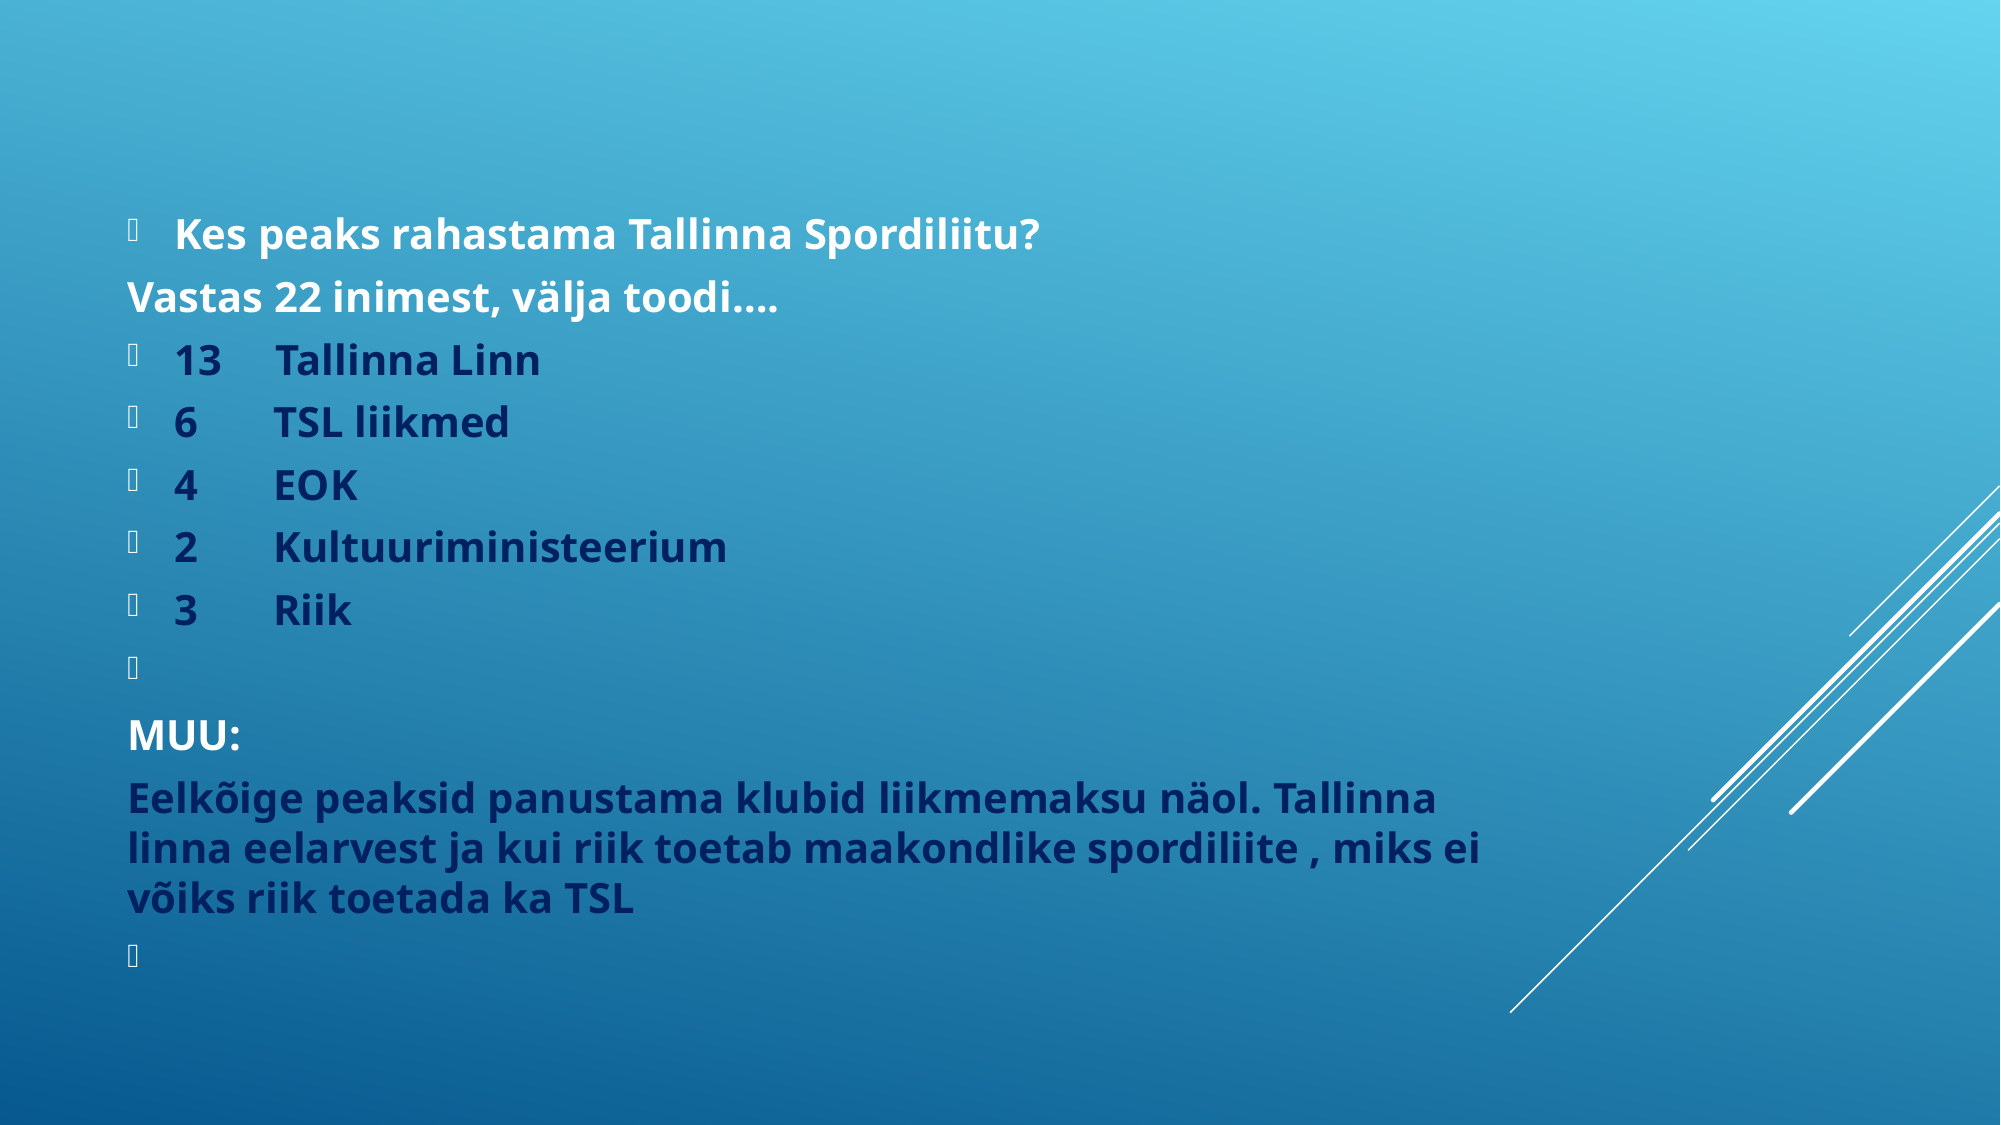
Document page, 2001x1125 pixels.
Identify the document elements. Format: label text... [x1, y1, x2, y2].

list Kes peaks rahastama Tallinna Spordiliitu? Vastas 22 inimest, välja toodi…. 13 Tallinna Linn 6 TSL liikmed 4 EOK 2 Kultuuriministeerium 3 Riik MUU: Eelkõige peaksid panustama klubid liikmemaksu näol. Tallinna linna eelarvest ja kui riik toetab maakondlike spordiliite , miks ei võiks riik toetada ka TSL [112, 112, 1513, 1081]
